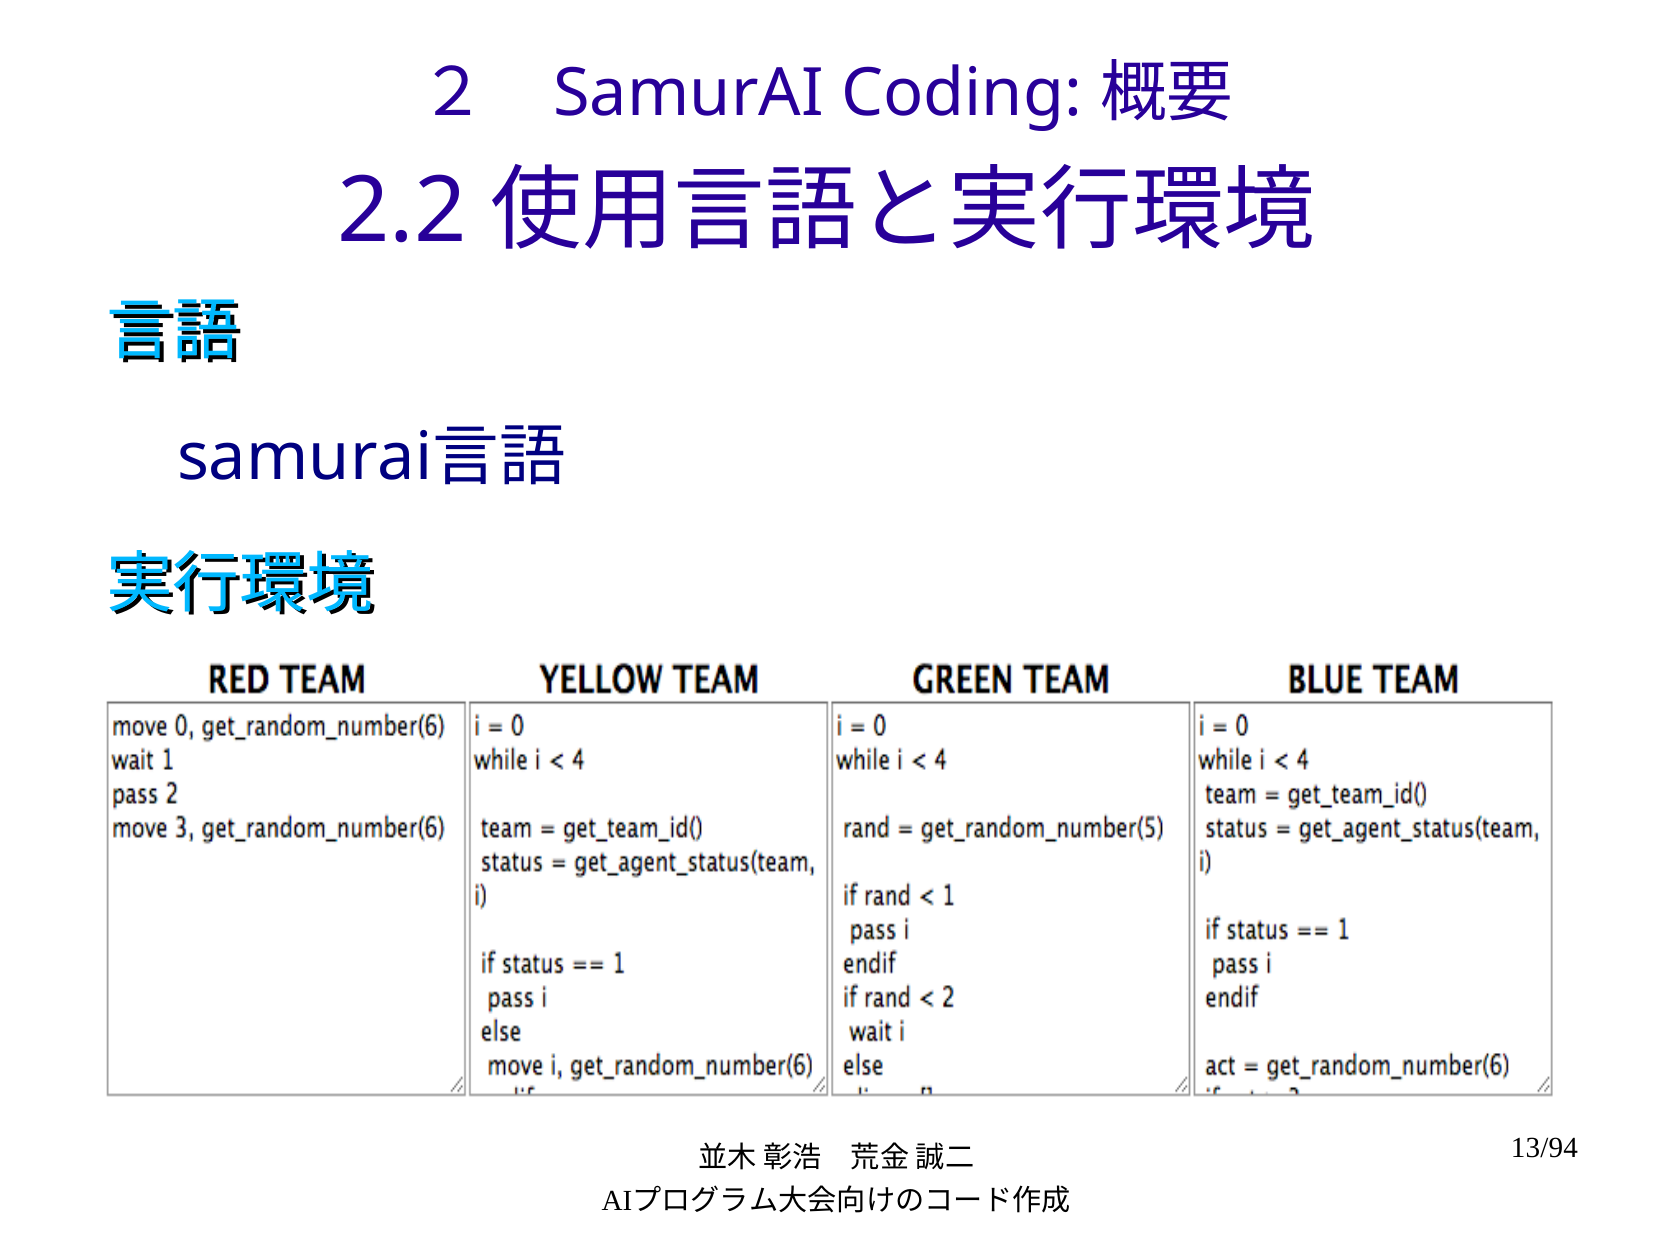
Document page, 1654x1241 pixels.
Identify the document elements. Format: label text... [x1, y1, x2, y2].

title ２ SamurAI Coding: 概要 2.2 使用言語と実行環境 [82, 49, 1571, 257]
list 言語 samurai言語 実行環境 Web上で動作（Google Chromeで動作確認） [106, 275, 1559, 649]
picture [94, 649, 1571, 1123]
